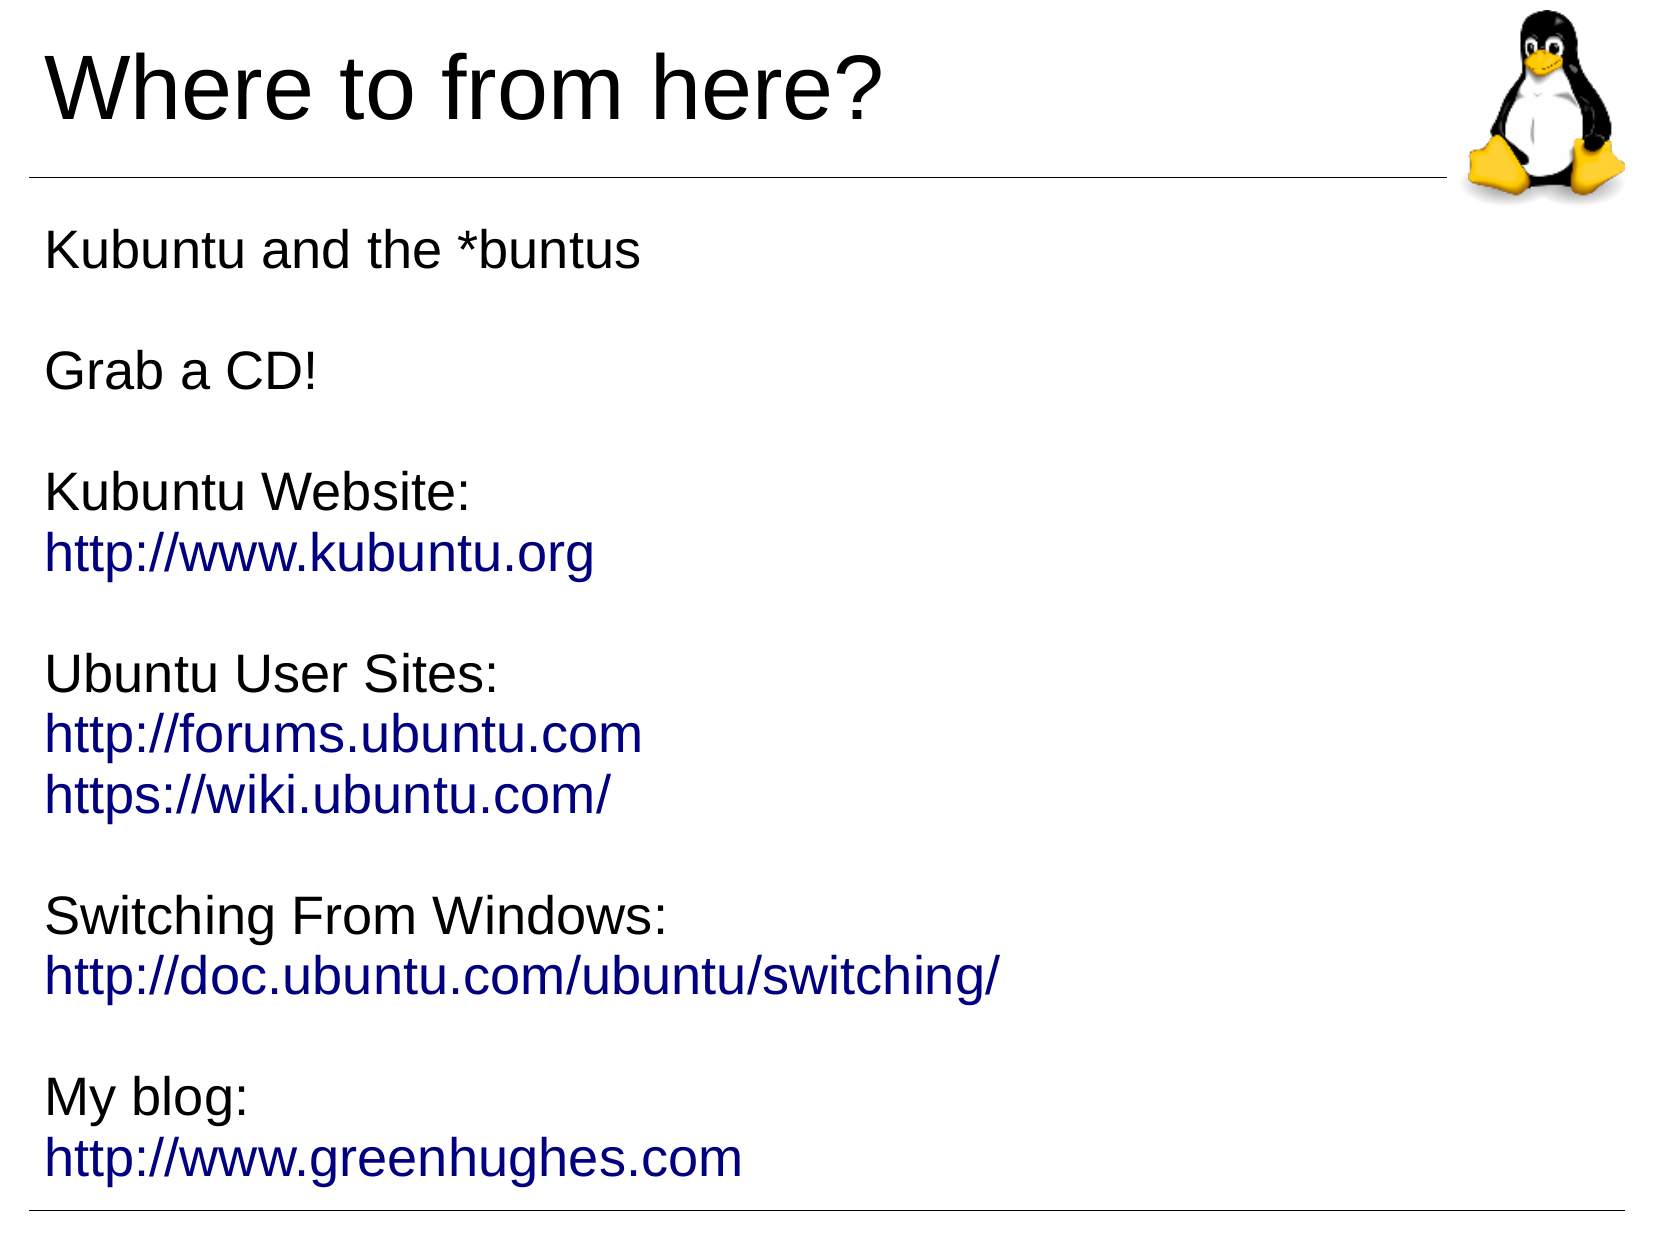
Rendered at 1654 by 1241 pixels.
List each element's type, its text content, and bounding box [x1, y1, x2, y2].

text_box Kubuntu and the *buntus Grab a CD! Kubuntu Website: http://www.kubuntu.org Ubuntu User Sites: http://forums.ubuntu.com https://wiki.ubuntu.com/ Switching From Windows: http://doc.ubuntu.com/ubuntu/switching/ My blog: http://www.greenhughes.com [29, 211, 1595, 1241]
picture [1457, 10, 1625, 207]
text_box Where to from here? [29, 29, 1418, 147]
